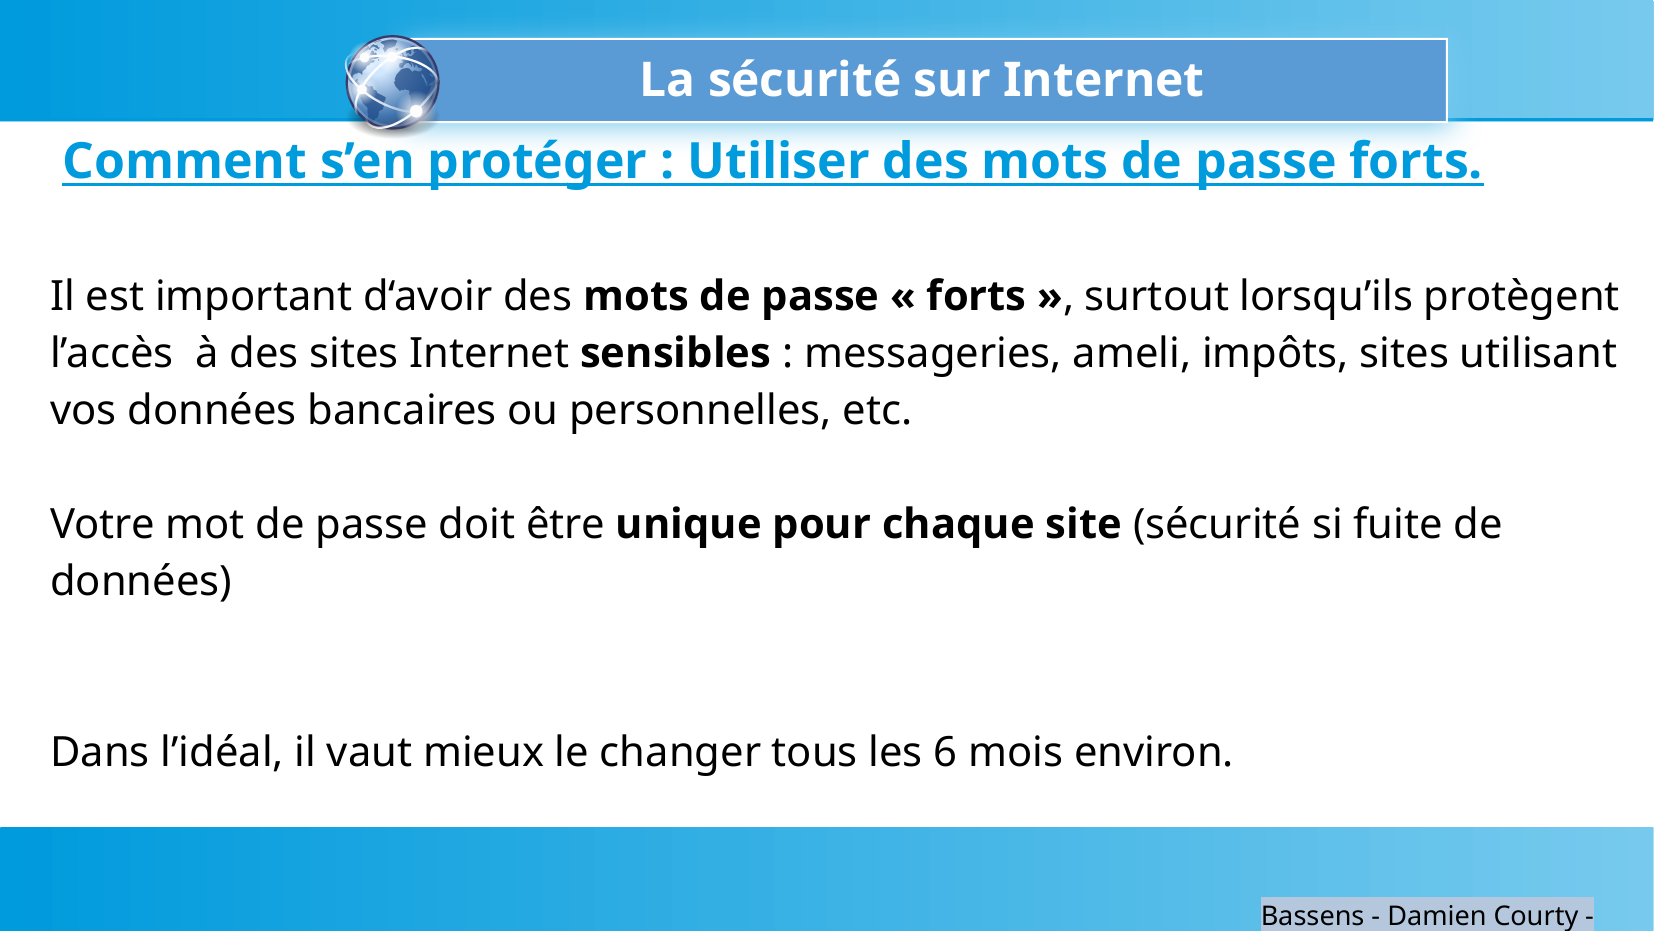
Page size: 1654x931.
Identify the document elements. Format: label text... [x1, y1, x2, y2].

text_box Il est important d‘avoir des mots de passe « forts », surtout lorsqu’ils protègent l’accès à des sites Internet sensibles : messageries, ameli, impôts, sites utilisant vos données bancaires ou personnelles, etc. Votre mot de passe doit être unique pour chaque site (sécurité si fuite de données) Dans l’idéal, il vaut mieux le changer tous les 6 mois environ. [35, 258, 1654, 715]
text_box La sécurité sur Internet [443, 38, 1447, 118]
picture [341, 35, 443, 140]
text_box Comment s’en protéger : Utiliser des mots de passe forts. [47, 118, 1536, 258]
text_box Bassens - Damien Courty - 2024 [1246, 889, 1654, 931]
